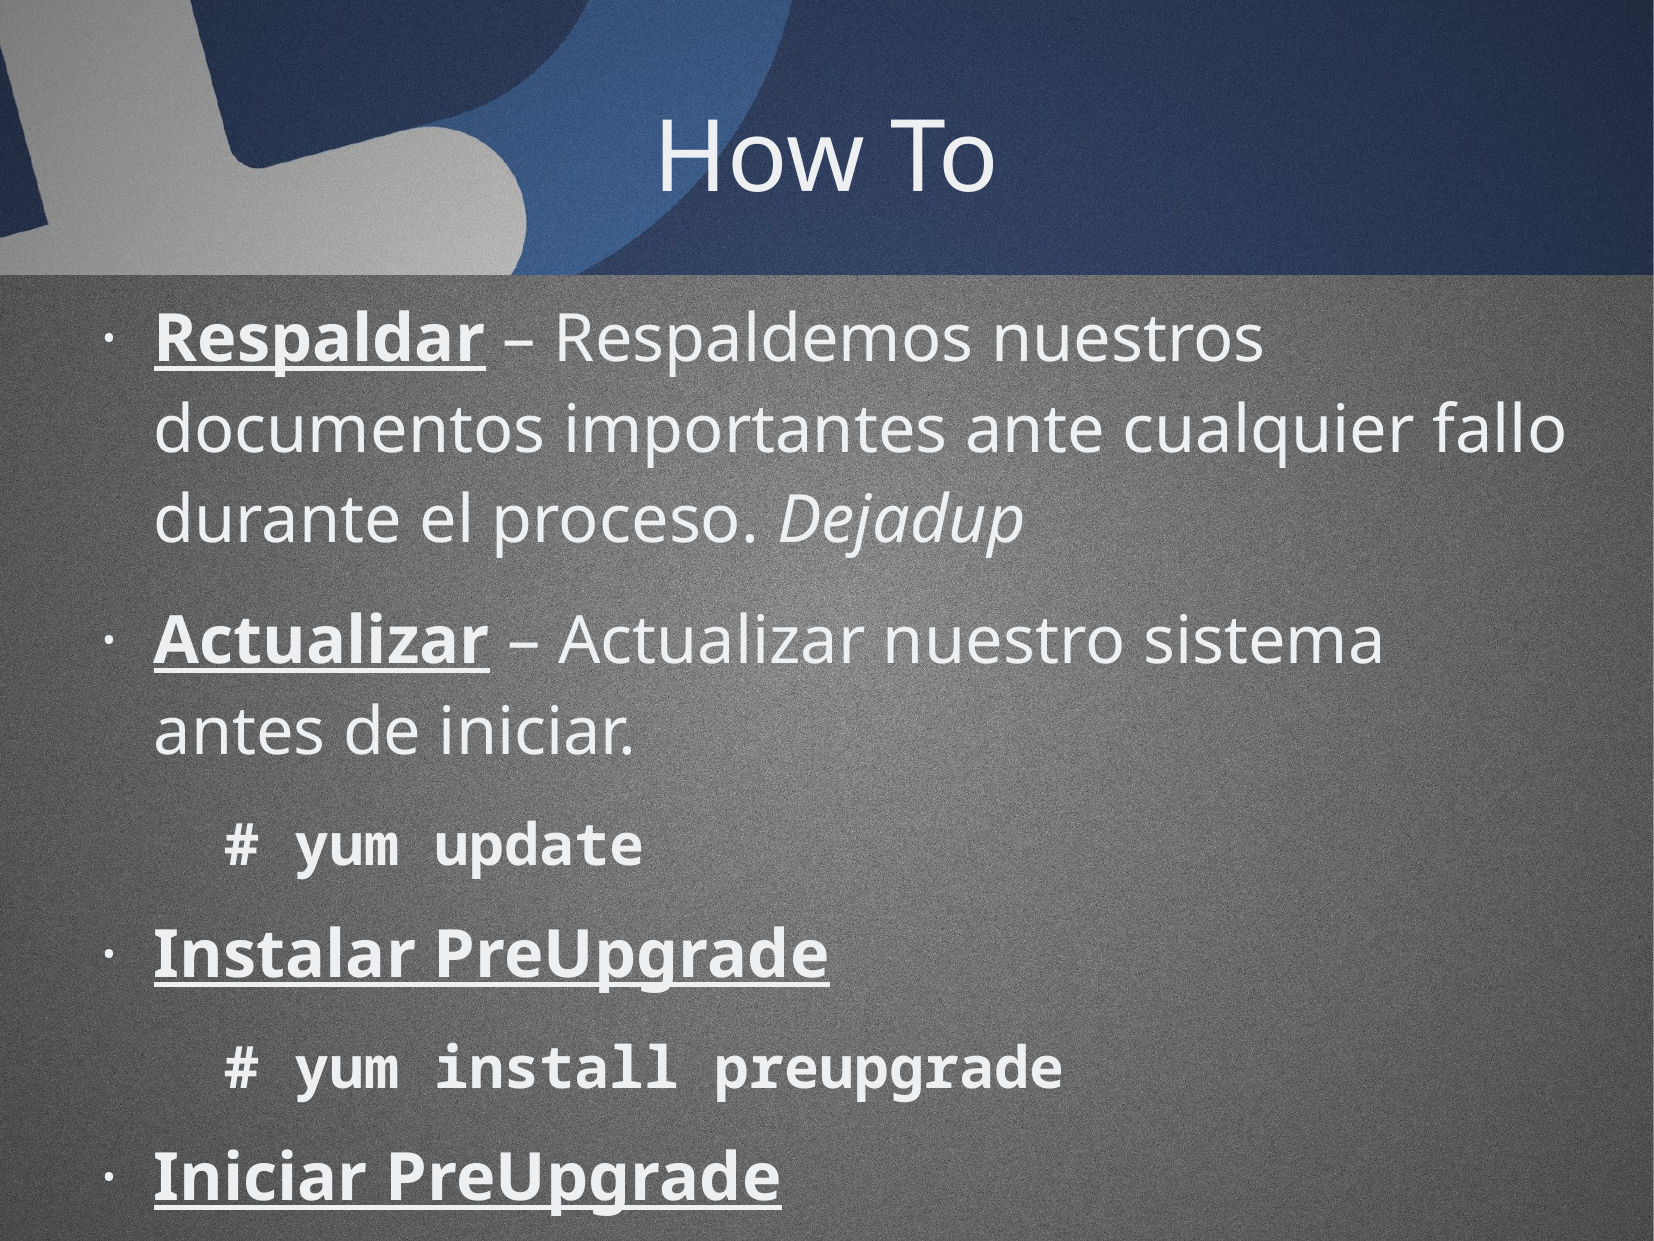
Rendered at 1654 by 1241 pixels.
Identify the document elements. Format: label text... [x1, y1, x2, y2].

picture [0, 0, 1654, 1241]
list Respaldar – Respaldemos nuestros documentos importantes ante cualquier fallo durante el proceso. Dejadup Actualizar – Actualizar nuestro sistema antes de iniciar. # yum update Instalar PreUpgrade # yum install preupgrade Iniciar PreUpgrade # preupgrade [82, 290, 1571, 1210]
title How To [82, 49, 1571, 257]
